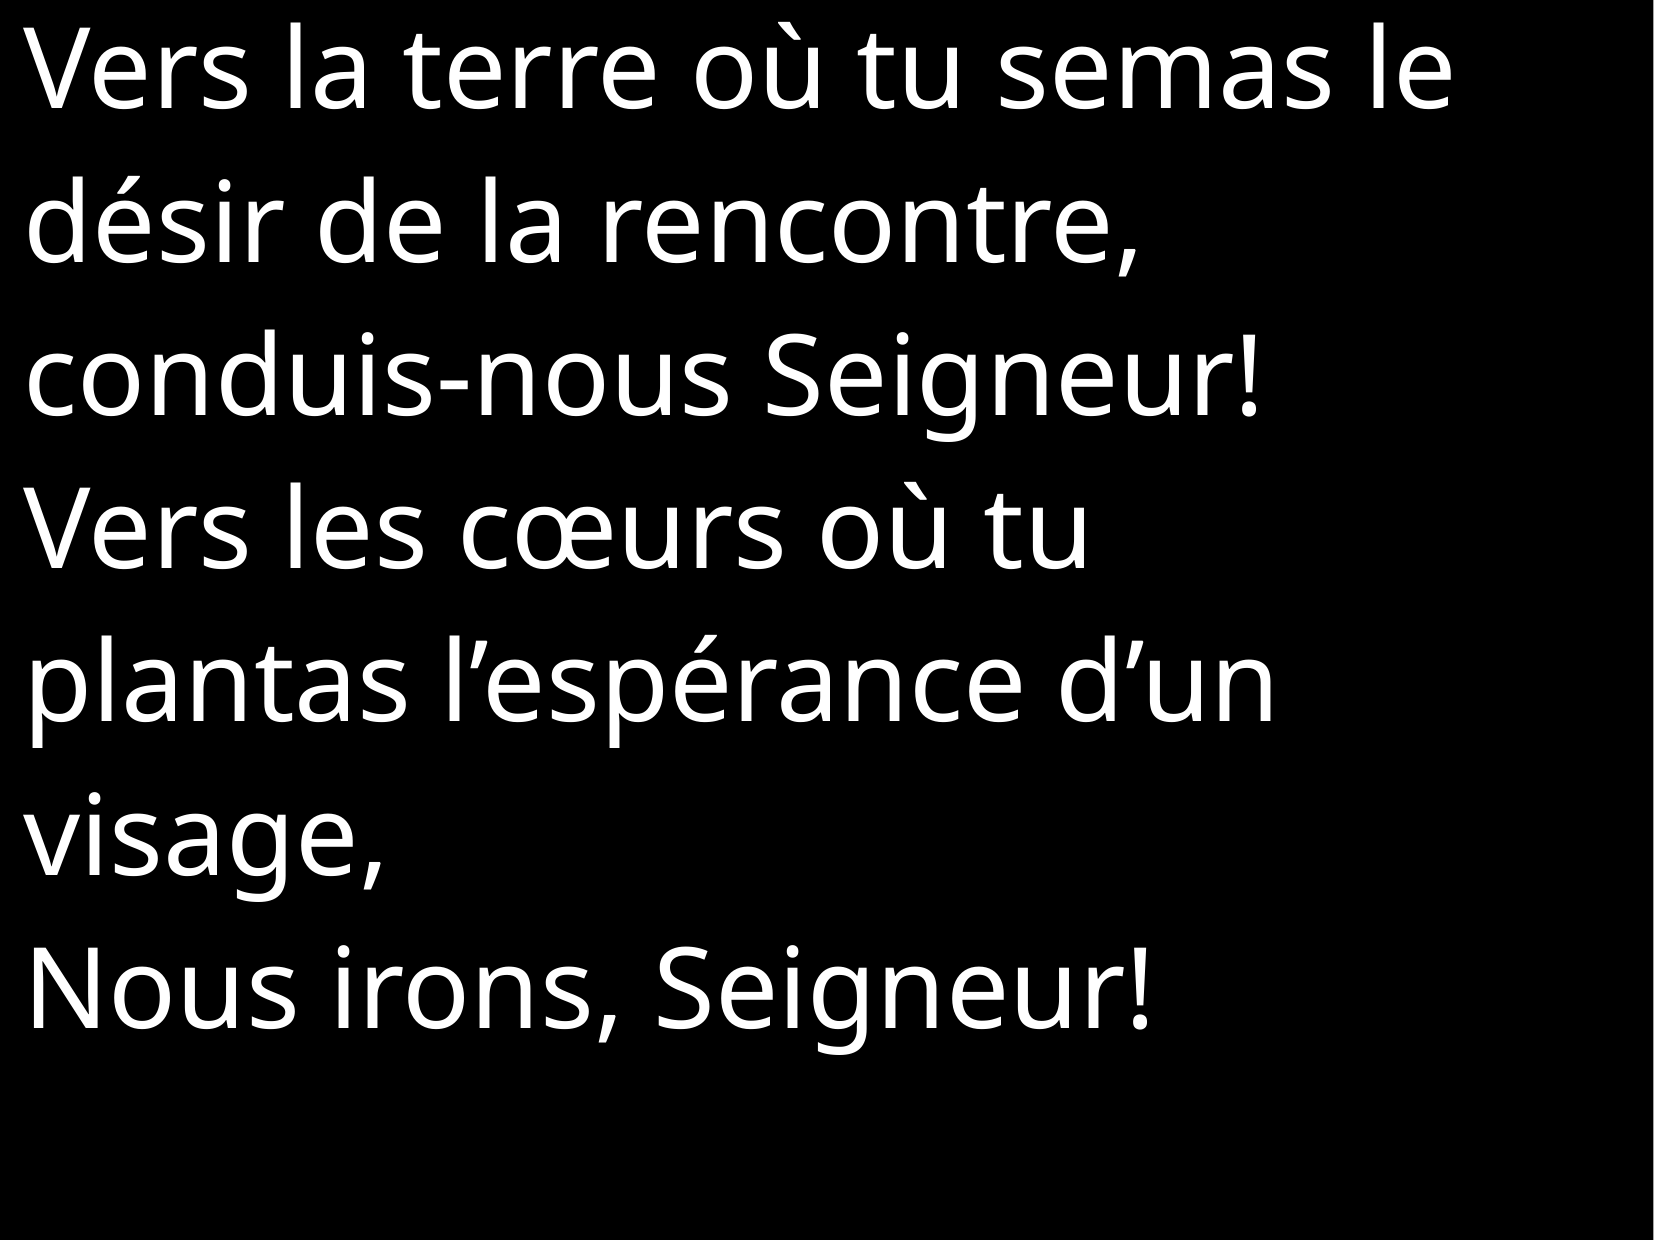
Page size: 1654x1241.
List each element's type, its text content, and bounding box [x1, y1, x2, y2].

subtitle Vers la terre où tu semas le désir de la rencontre, conduis-nous Seigneur! Vers les cœurs où tu plantas l’espérance d’un visage, Nous irons, Seigneur! [23, 0, 1477, 1241]
